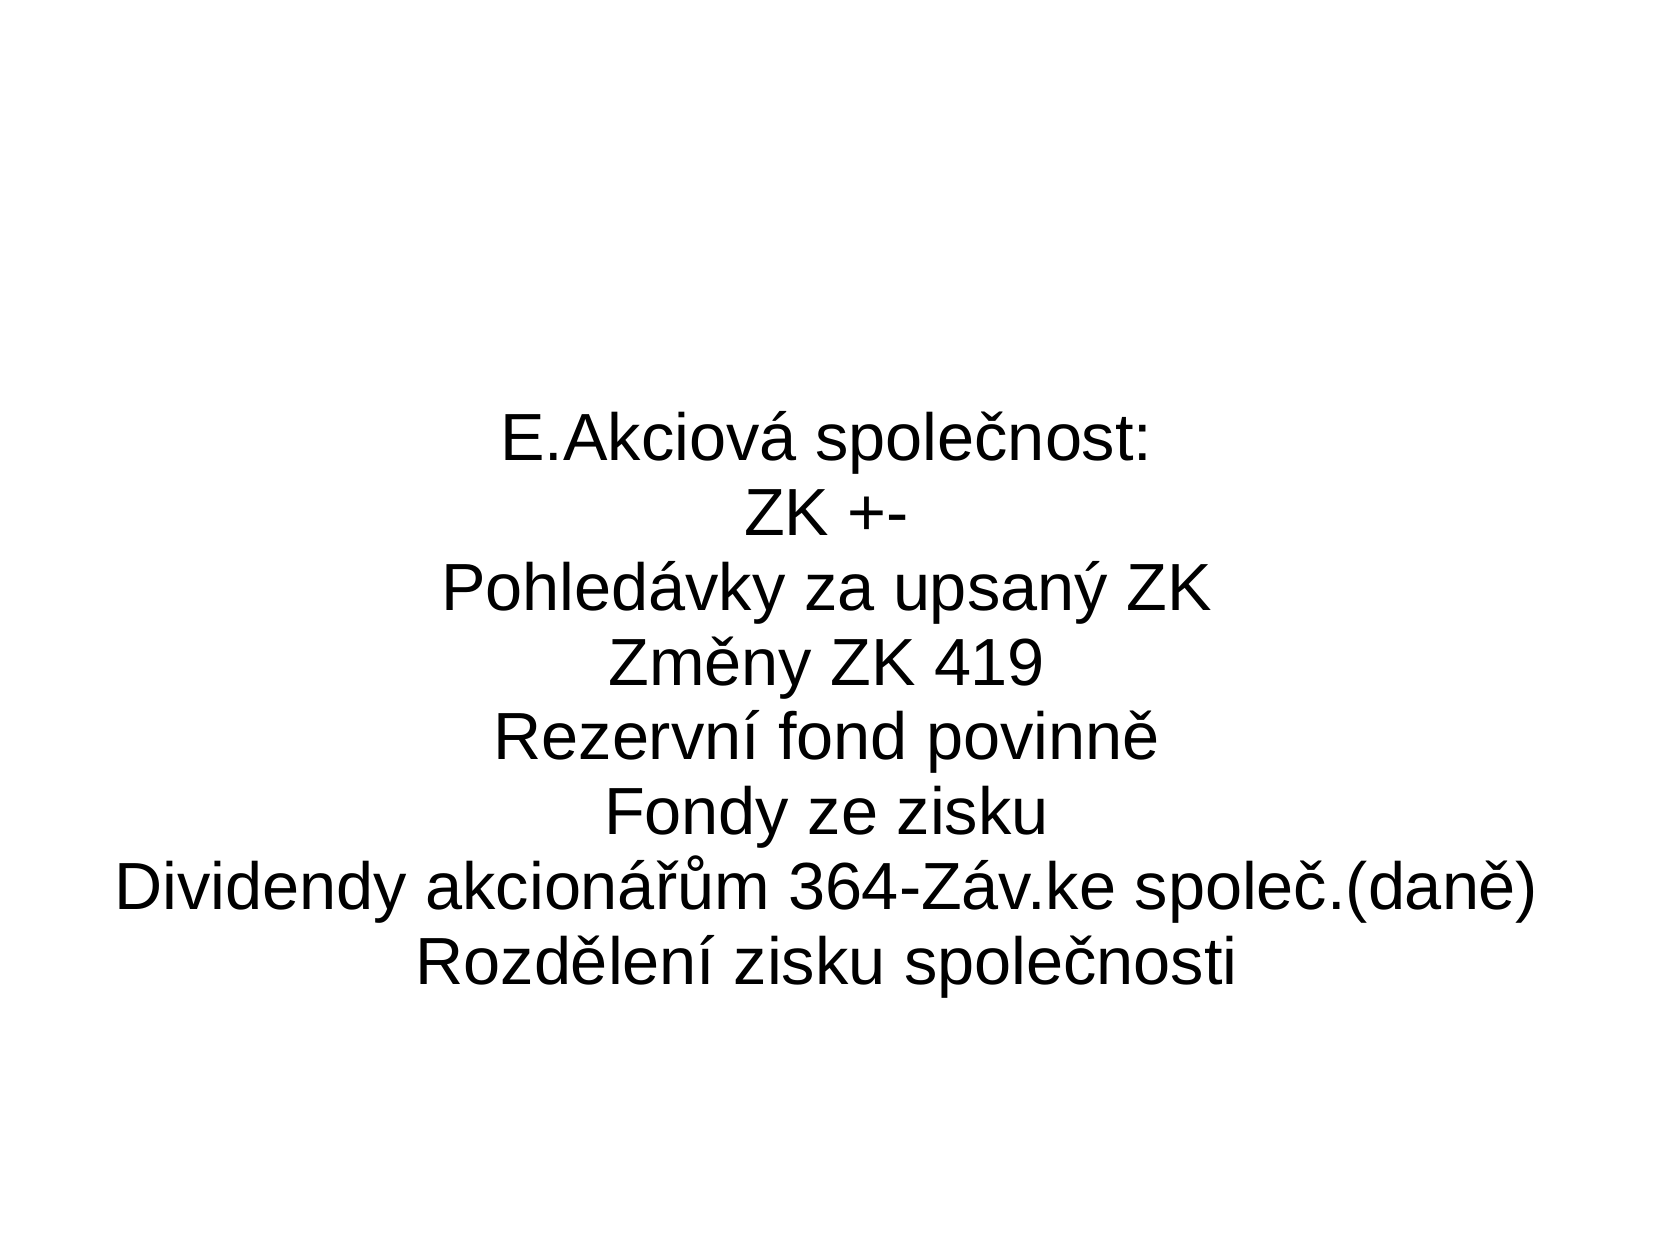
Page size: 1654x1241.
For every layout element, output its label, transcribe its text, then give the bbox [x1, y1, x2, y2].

subtitle E.Akciová společnost: ZK +- Pohledávky za upsaný ZK Změny ZK 419 Rezervní fond povinně Fondy ze zisku Dividendy akcionářům 364-Záv.ke společ.(daně) Rozdělení zisku společnosti [82, 297, 1571, 1102]
